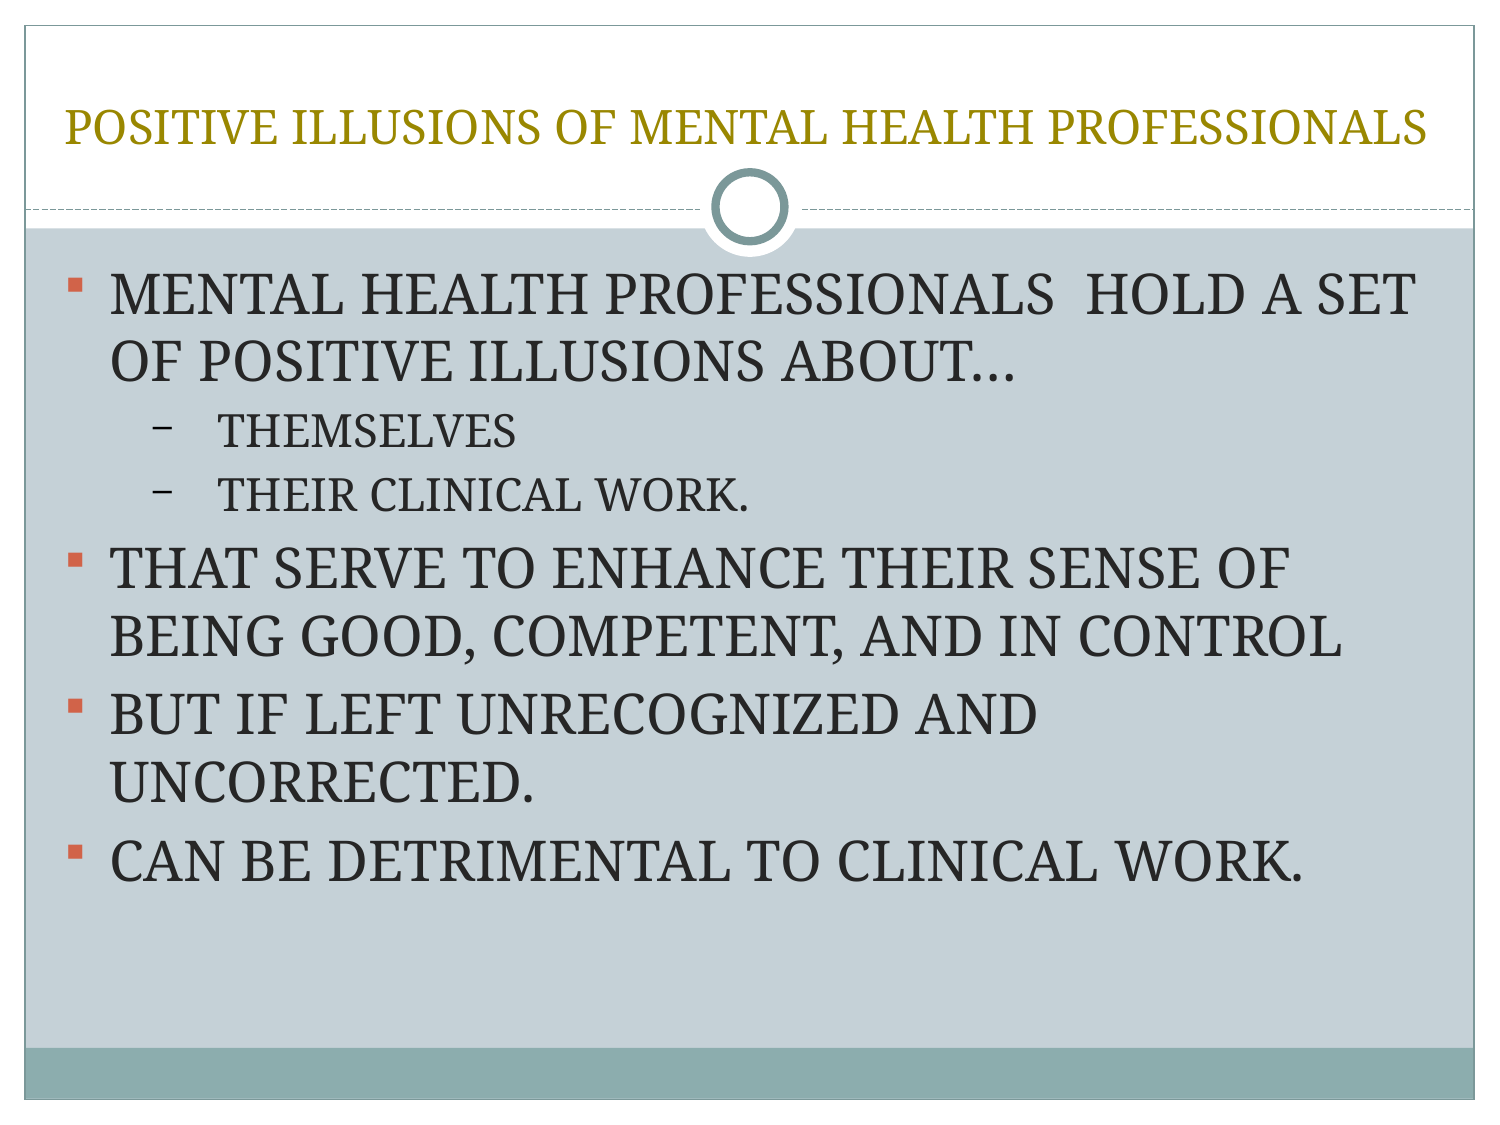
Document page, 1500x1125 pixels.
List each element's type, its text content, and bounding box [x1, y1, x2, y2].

title POSITIVE ILLUSIONS OF MENTAL HEALTH PROFESSIONALS [49, 37, 1450, 162]
list MENTAL HEALTH PROFESSIONALS HOLD A SET OF POSITIVE ILLUSIONS ABOUT… THEMSELVES THEIR CLINICAL WORK. THAT SERVE TO ENHANCE THEIR SENSE OF BEING GOOD, COMPETENT, AND IN CONTROL BUT IF LEFT UNRECOGNIZED AND UNCORRECTED. CAN BE DETRIMENTAL TO CLINICAL WORK. [49, 250, 1445, 1001]
